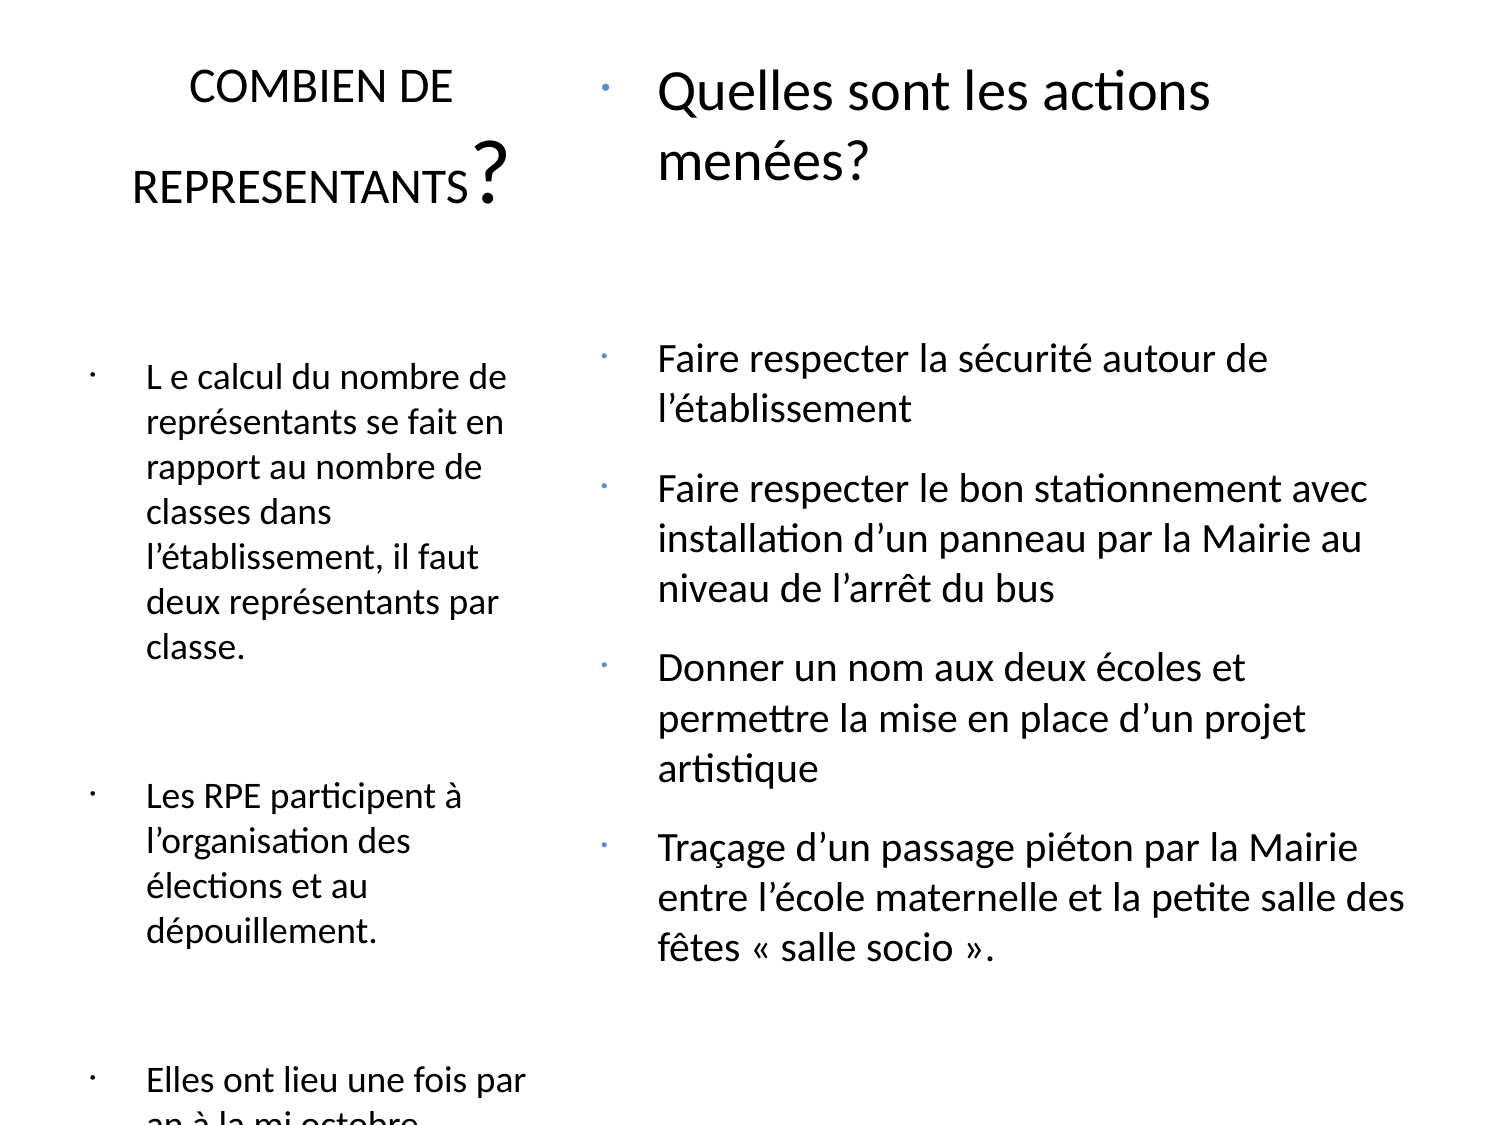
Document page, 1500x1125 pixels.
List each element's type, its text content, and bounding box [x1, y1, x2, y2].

title COMBIEN DE REPRESENTANTS? [75, 44, 569, 235]
list Quelles sont les actions menées? Faire respecter la sécurité autour de l’établissement Faire respecter le bon stationnement avec installation d’un panneau par la Mairie au niveau de l’arrêt du bus Donner un nom aux deux écoles et permettre la mise en place d’un projet artistique Traçage d’un passage piéton par la Mairie entre l’école maternelle et la petite salle des fêtes « salle socio ». [586, 44, 1425, 1005]
list L e calcul du nombre de représentants se fait en rapport au nombre de classes dans l’établissement, il faut deux représentants par classe. Les RPE participent à l’organisation des élections et au dépouillement. Elles ont lieu une fois par an à la mi octobre . [75, 235, 569, 1005]
